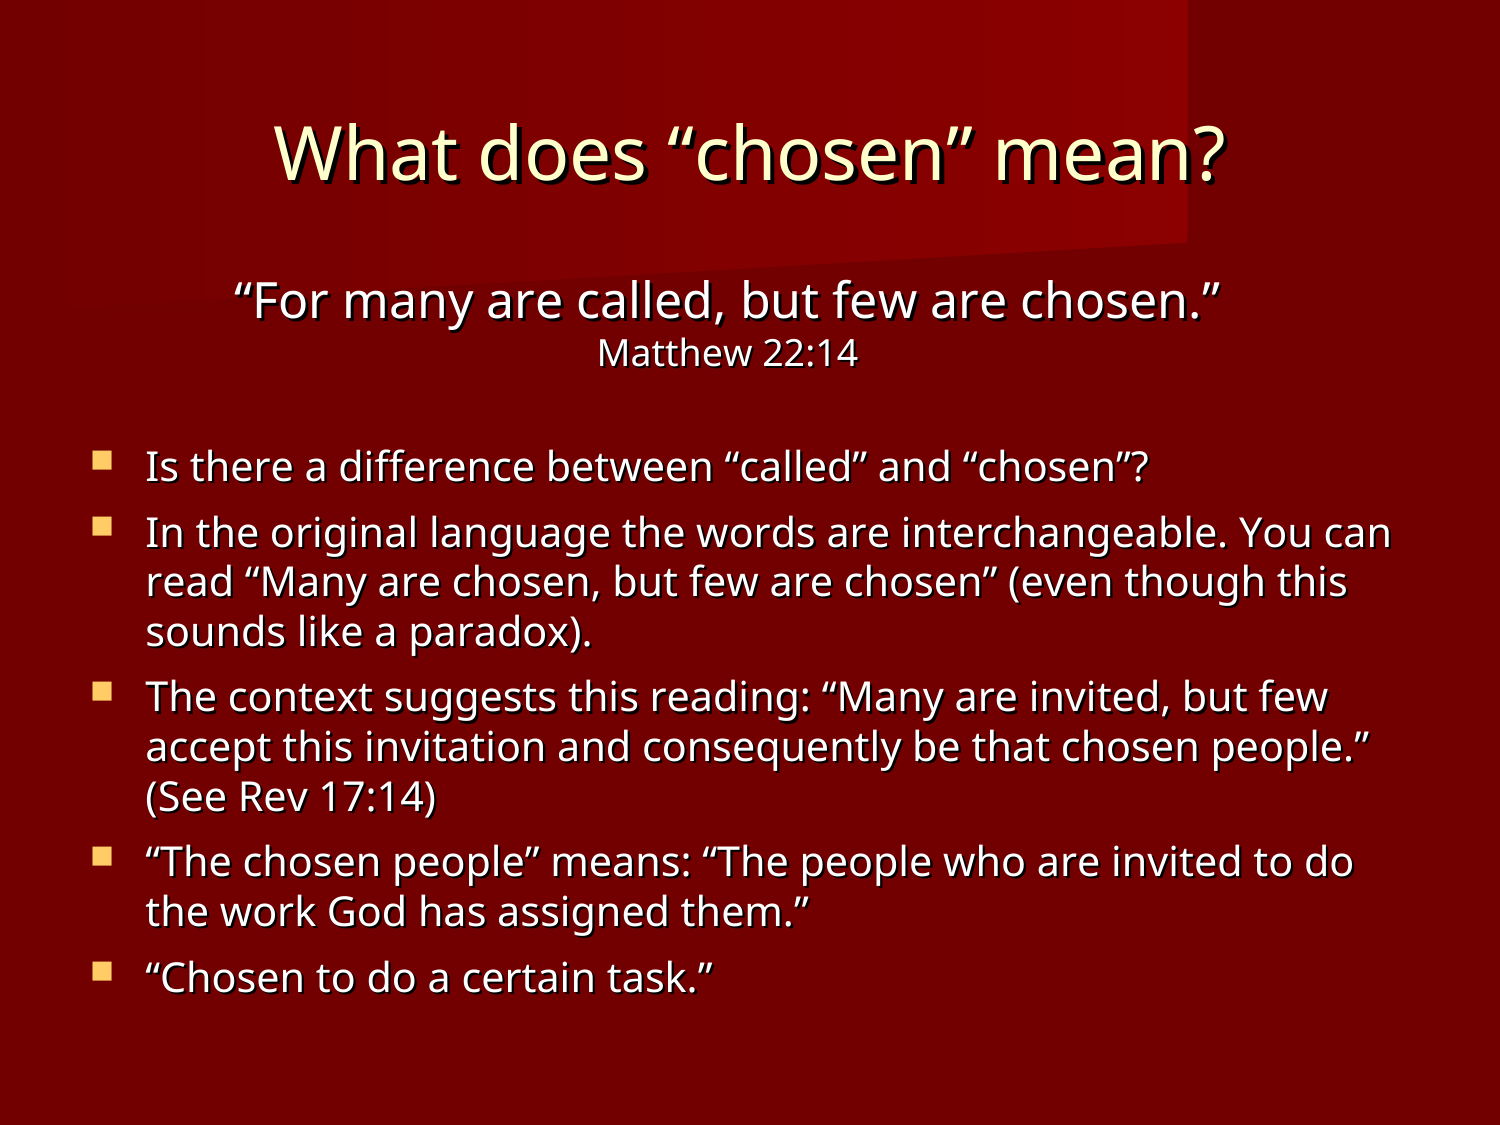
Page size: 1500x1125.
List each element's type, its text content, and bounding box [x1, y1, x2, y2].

text_box “For many are called, but few are chosen.” Matthew 22:14 [165, 261, 1291, 382]
list Is there a difference between “called” and “chosen”? In the original language the words are interchangeable. You can read “Many are chosen, but few are chosen” (even though this sounds like a paradox). The context suggests this reading: “Many are invited, but few accept this invitation and consequently be that chosen people.” (See Rev 17:14) “The chosen people” means: “The people who are invited to do the work God has assigned them.” “Chosen to do a certain task.” [75, 432, 1426, 1015]
title What does “chosen” mean? [75, 56, 1426, 245]
